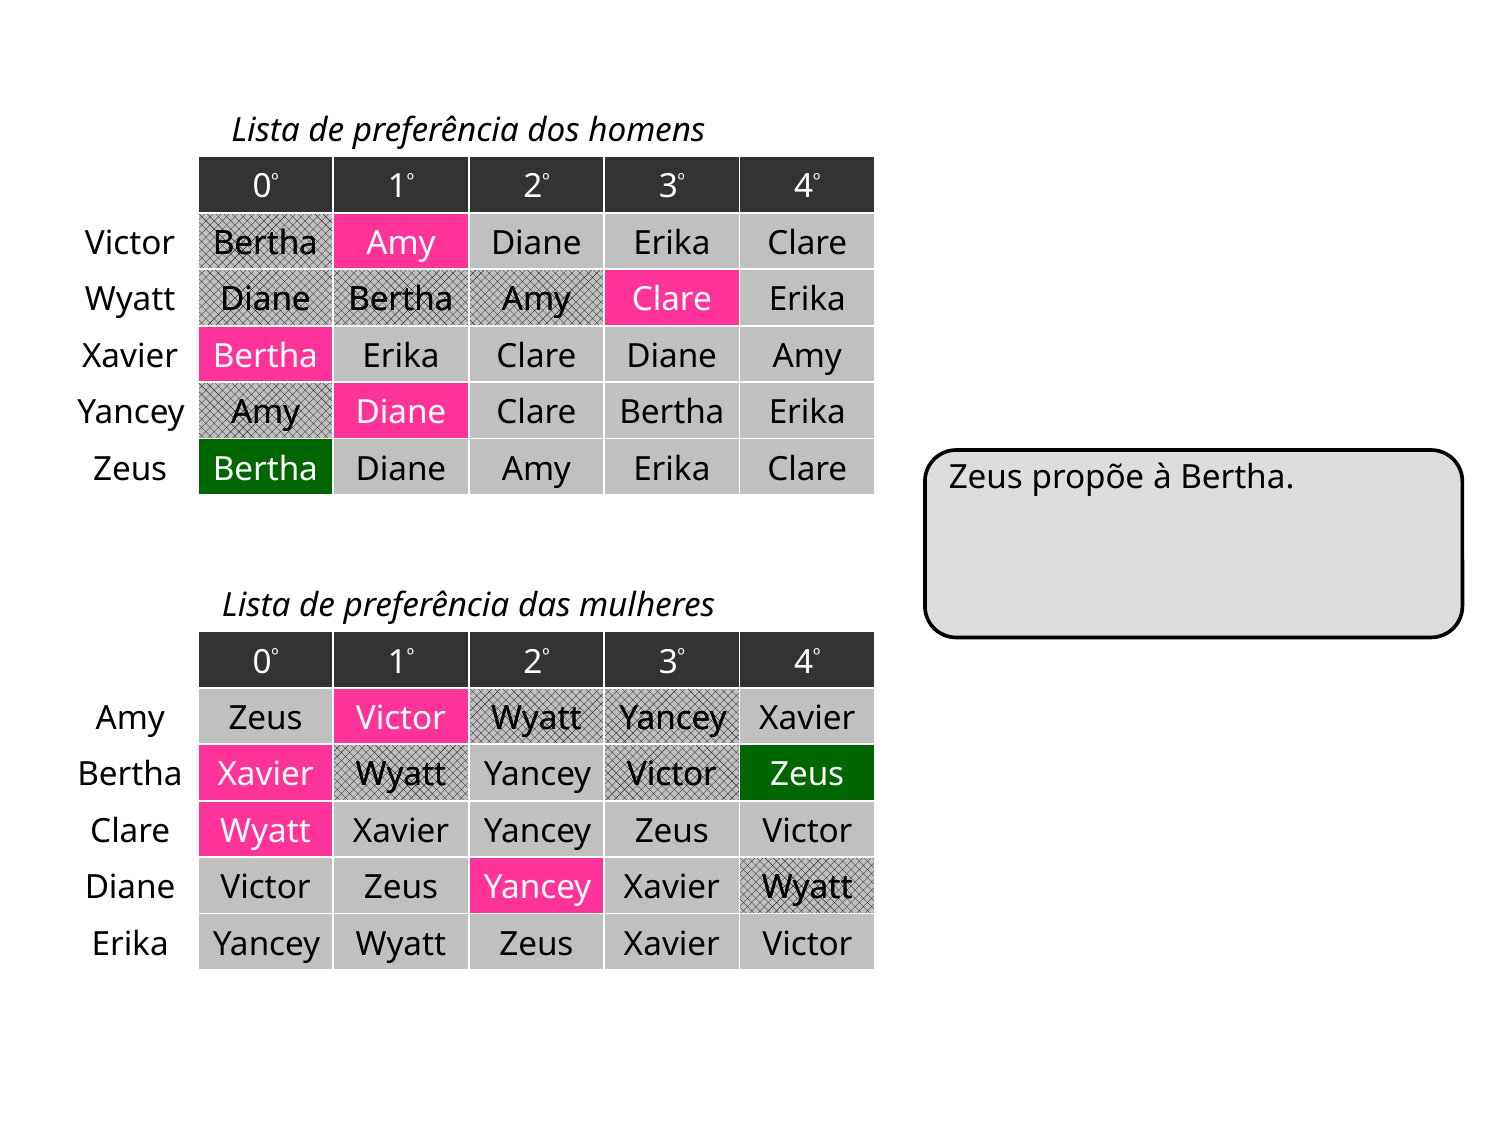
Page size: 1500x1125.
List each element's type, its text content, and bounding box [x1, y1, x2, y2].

text_box Diane [334, 382, 469, 439]
text_box Wyatt [333, 744, 469, 801]
text_box Diane [197, 269, 333, 326]
text_box Zeus propõe à Bertha. [924, 450, 1463, 638]
text_box Victor [604, 745, 740, 801]
text_box Yancey [605, 687, 740, 745]
text_box Wyatt [468, 687, 605, 745]
text_box Bertha [197, 326, 334, 382]
text_box Wyatt [739, 857, 875, 914]
text_box Amy [197, 382, 334, 439]
text_box Wyatt [197, 800, 334, 858]
text_box Victor [333, 687, 468, 744]
text_box Yancey [468, 857, 605, 914]
text_box Bertha [333, 269, 468, 326]
text_box Bertha [197, 439, 334, 496]
text_box Amy [468, 269, 605, 326]
text_box Bertha [197, 212, 334, 269]
text_box Clare [605, 269, 740, 326]
text_box Zeus [740, 744, 875, 801]
text_box Xavier [197, 744, 333, 800]
text_box Amy [334, 212, 469, 269]
